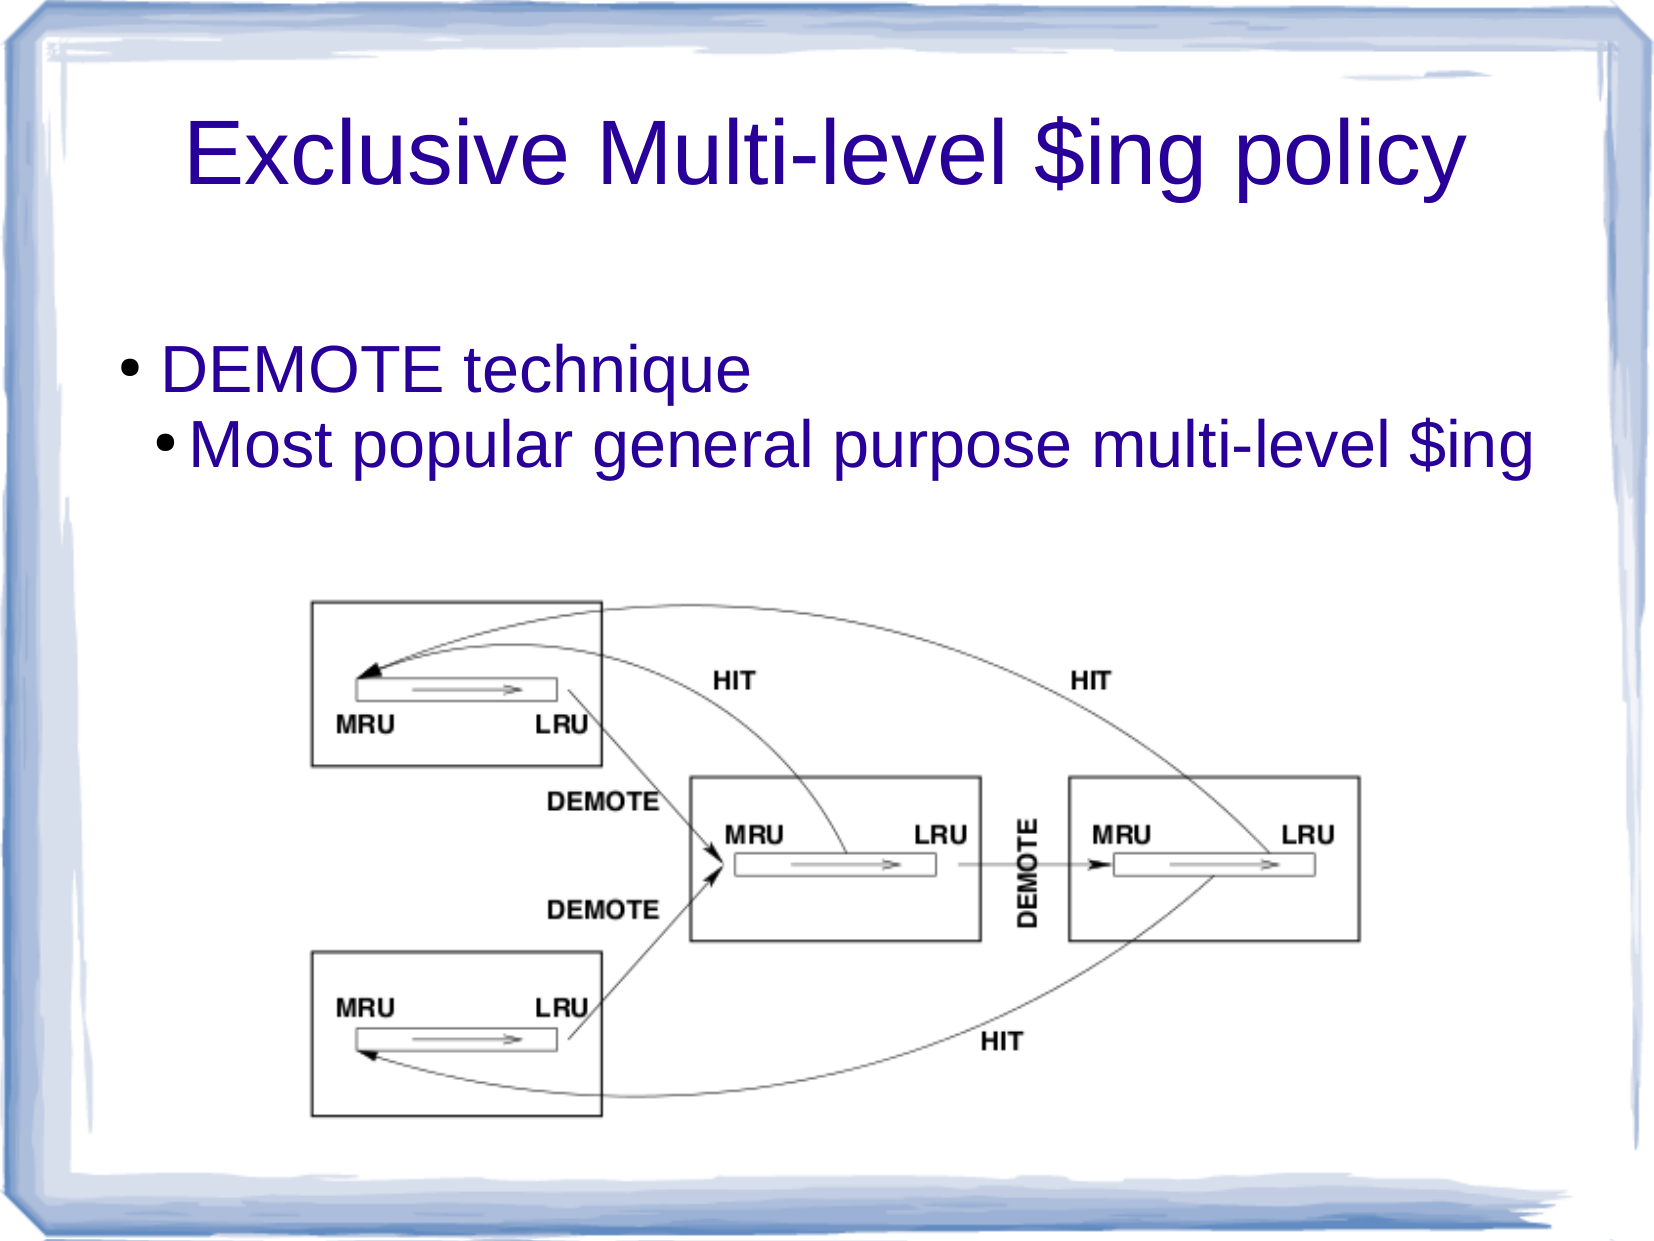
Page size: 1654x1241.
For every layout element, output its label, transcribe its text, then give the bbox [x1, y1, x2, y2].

subtitle DEMOTE technique Most popular general purpose multi-level $ing [118, 332, 1571, 1136]
title Exclusive Multi-level $ing policy [82, 56, 1571, 250]
picture [0, 0, 1654, 1241]
